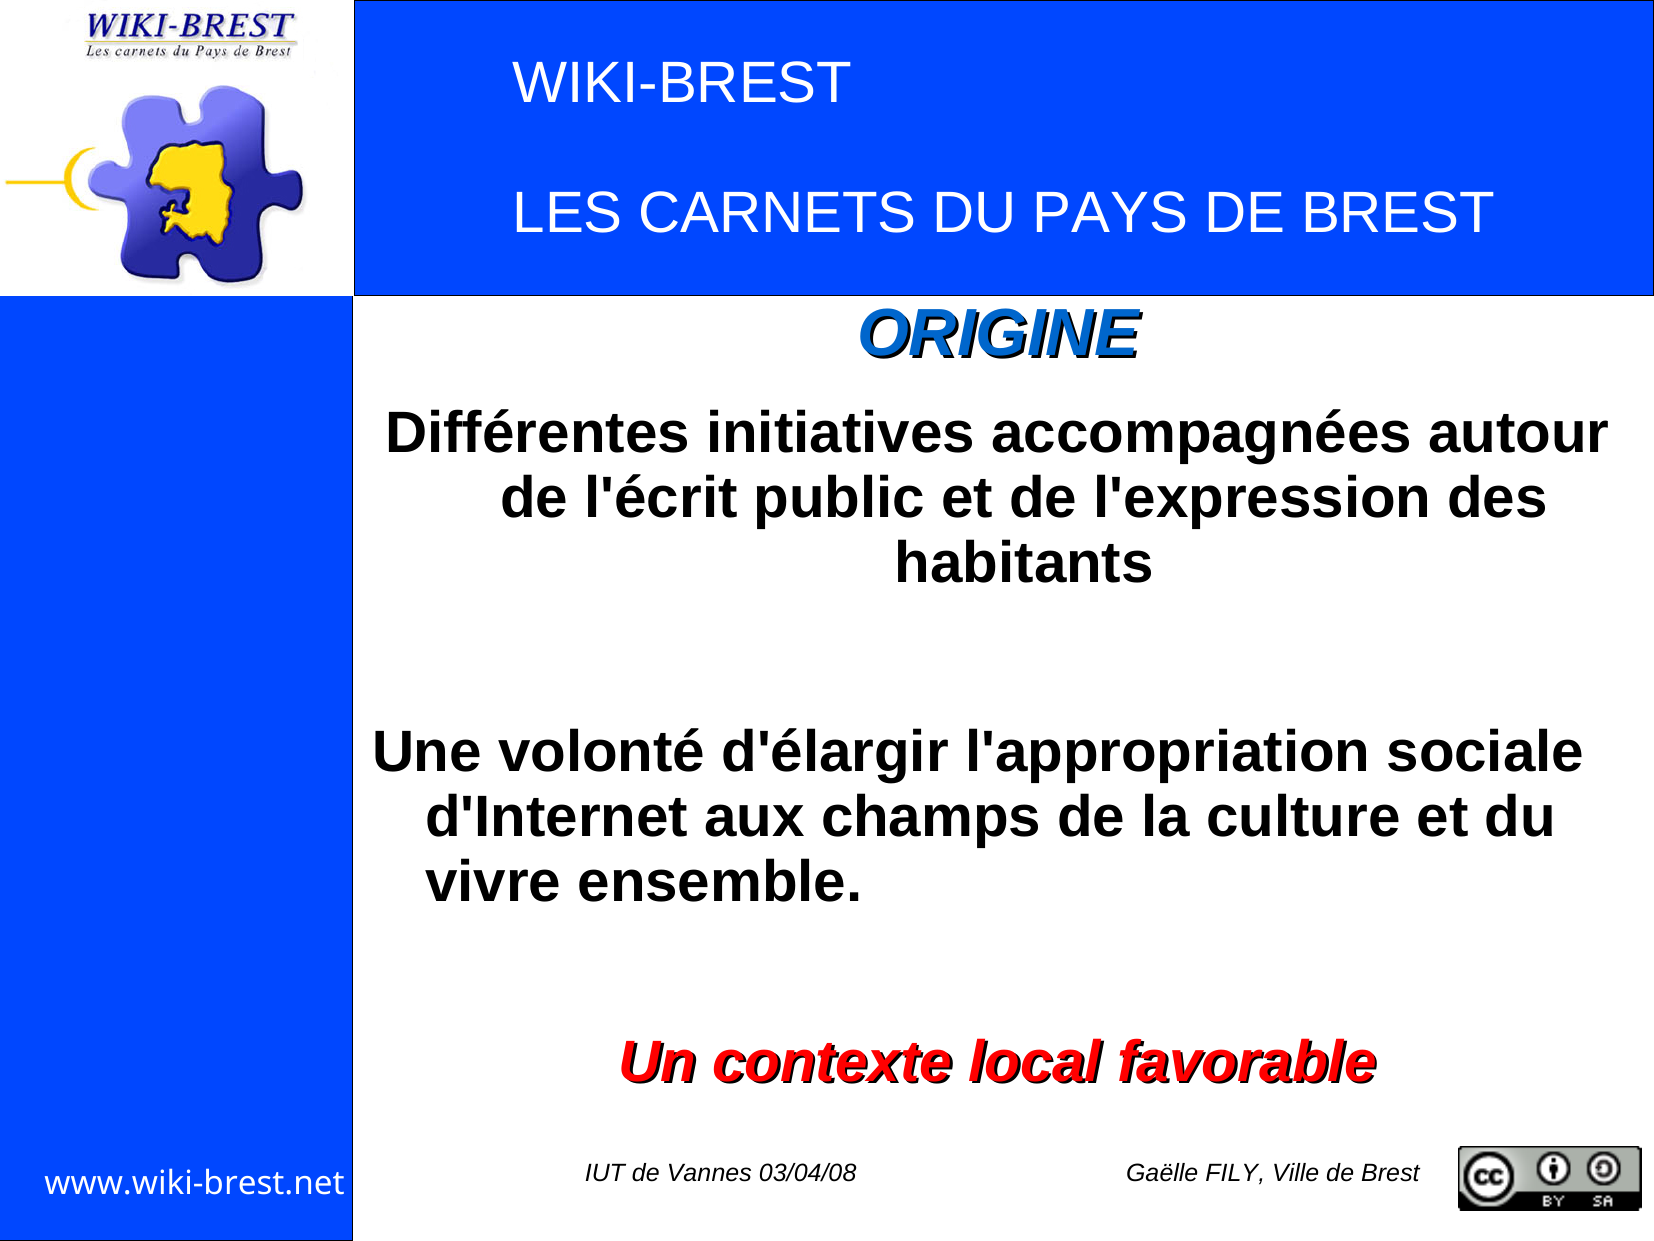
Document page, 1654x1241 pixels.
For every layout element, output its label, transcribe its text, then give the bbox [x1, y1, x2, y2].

list ORIGINE Différentes initiatives accompagnées autour de l'écrit public et de l'expression des habitants Une volonté d'élargir l'appropriation sociale d'Internet aux champs de la culture et du vivre ensemble. Un contexte local favorable [354, 295, 1625, 1107]
picture [1458, 1146, 1642, 1211]
picture [0, 0, 354, 296]
